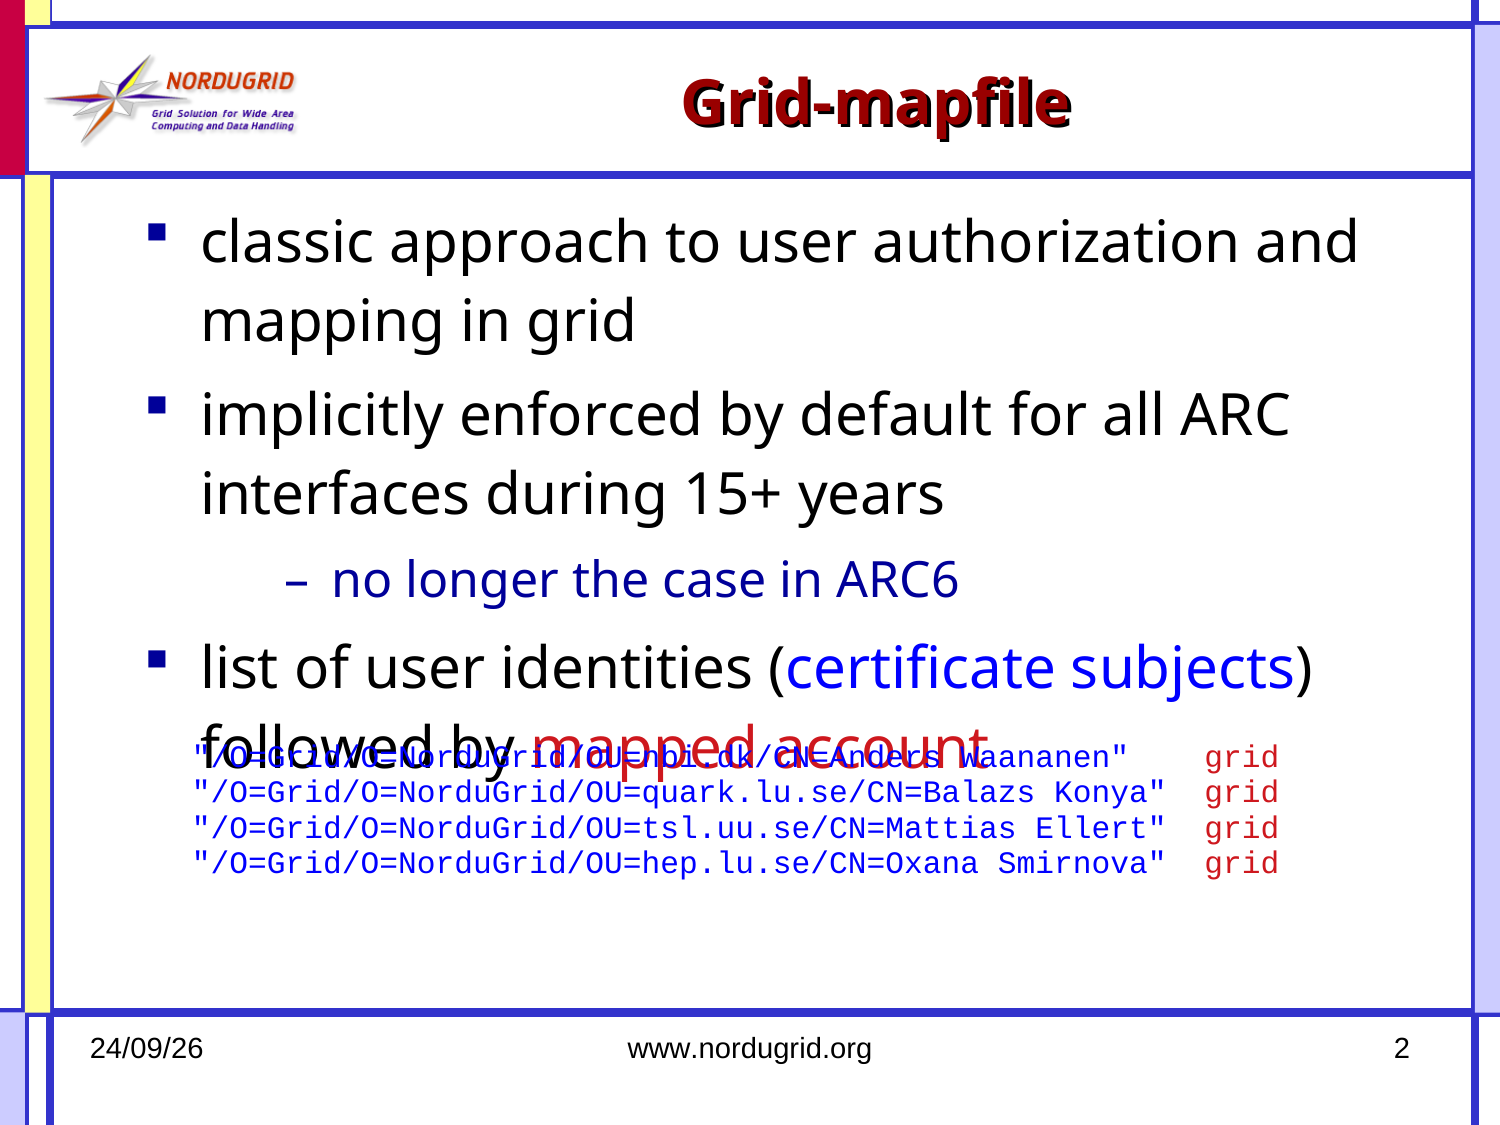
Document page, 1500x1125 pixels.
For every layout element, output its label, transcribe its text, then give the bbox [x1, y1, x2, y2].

picture [40, 49, 301, 148]
list classic approach to user authorization and mapping in grid implicitly enforced by default for all ARC interfaces during 15+ years no longer the case in ARC6 list of user identities (certificate subjects) followed by mapped account [87, 200, 1426, 853]
title Grid-mapfile [324, 17, 1428, 183]
text_box "/O=Grid/O=NorduGrid/OU=nbi.dk/CN=Anders Waananen" grid "/O=Grid/O=NorduGrid/OU=quark.lu.se/CN=Balazs Konya" grid "/O=Grid/O=NorduGrid/OU=tsl.uu.se/CN=Mattias Ellert" grid "/O=Grid/O=NorduGrid/OU=hep.lu.se/CN=Oxana Smirnova" grid [177, 733, 1359, 975]
